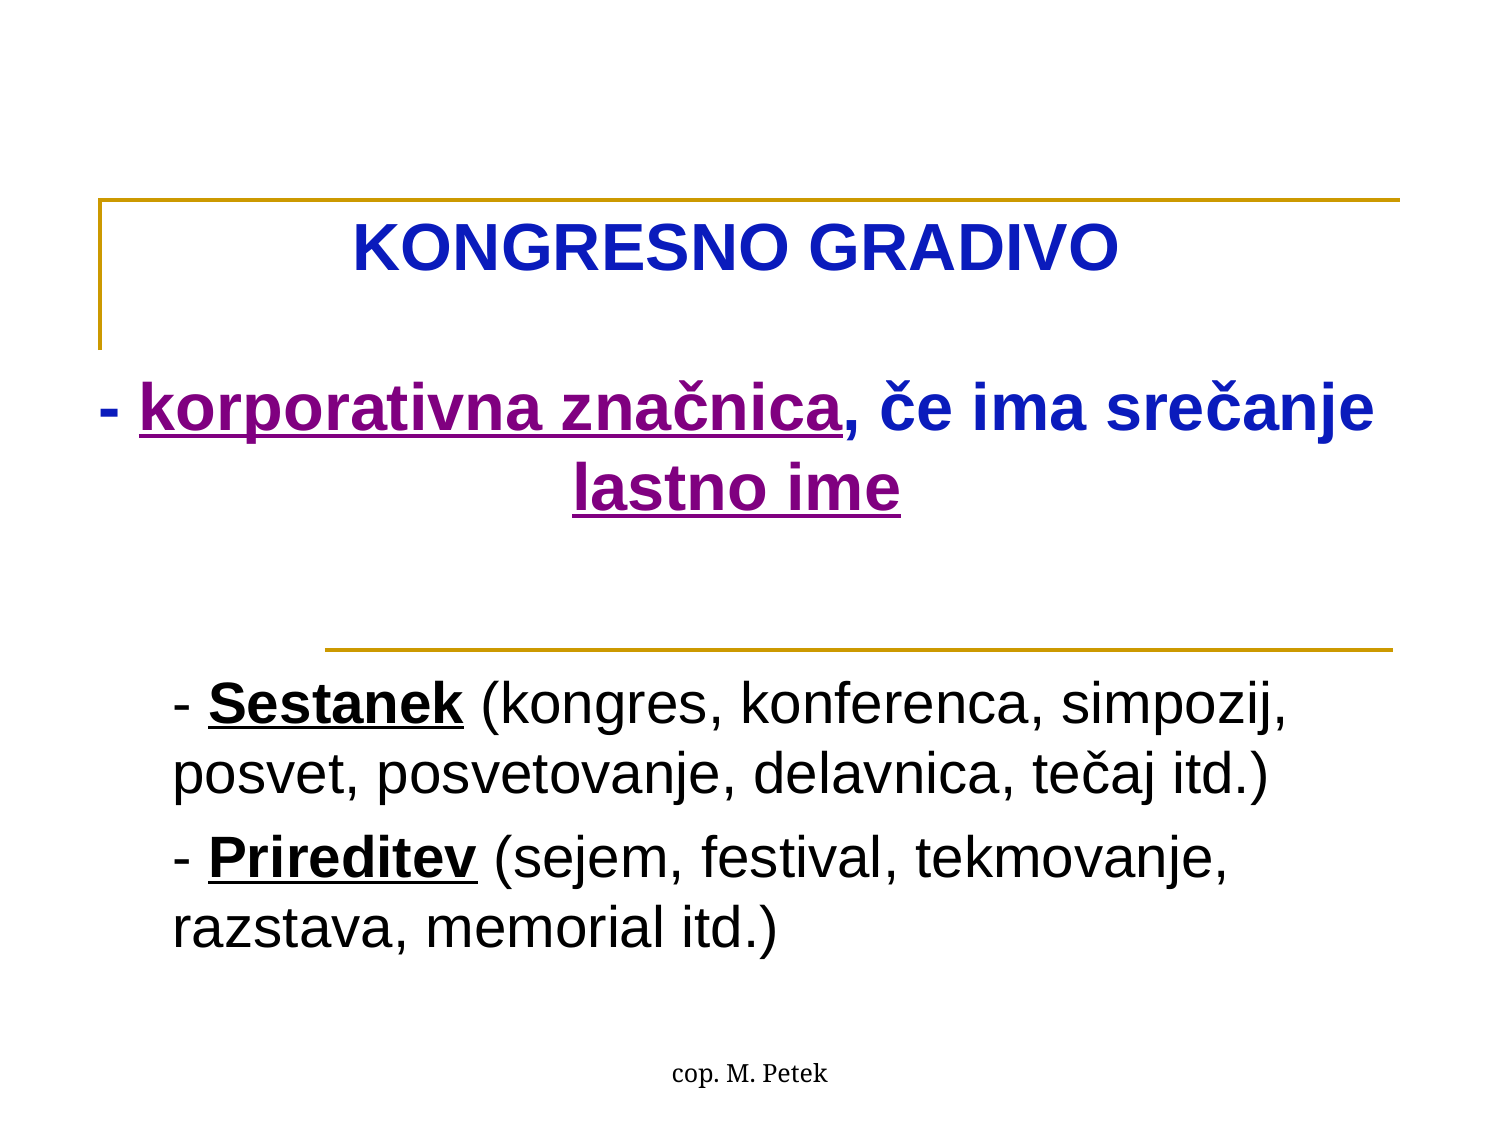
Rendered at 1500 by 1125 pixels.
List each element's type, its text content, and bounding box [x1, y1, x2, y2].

title KONGRESNO GRADIVO - korporativna značnica, če ima srečanje lastno ime [41, 196, 1433, 658]
subtitle - Sestanek (kongres, konferenca, simpozij, posvet, posvetovanje, delavnica, tečaj itd.) - Prireditev (sejem, festival, tekmovanje, razstava, memorial itd.) [157, 657, 1433, 1125]
